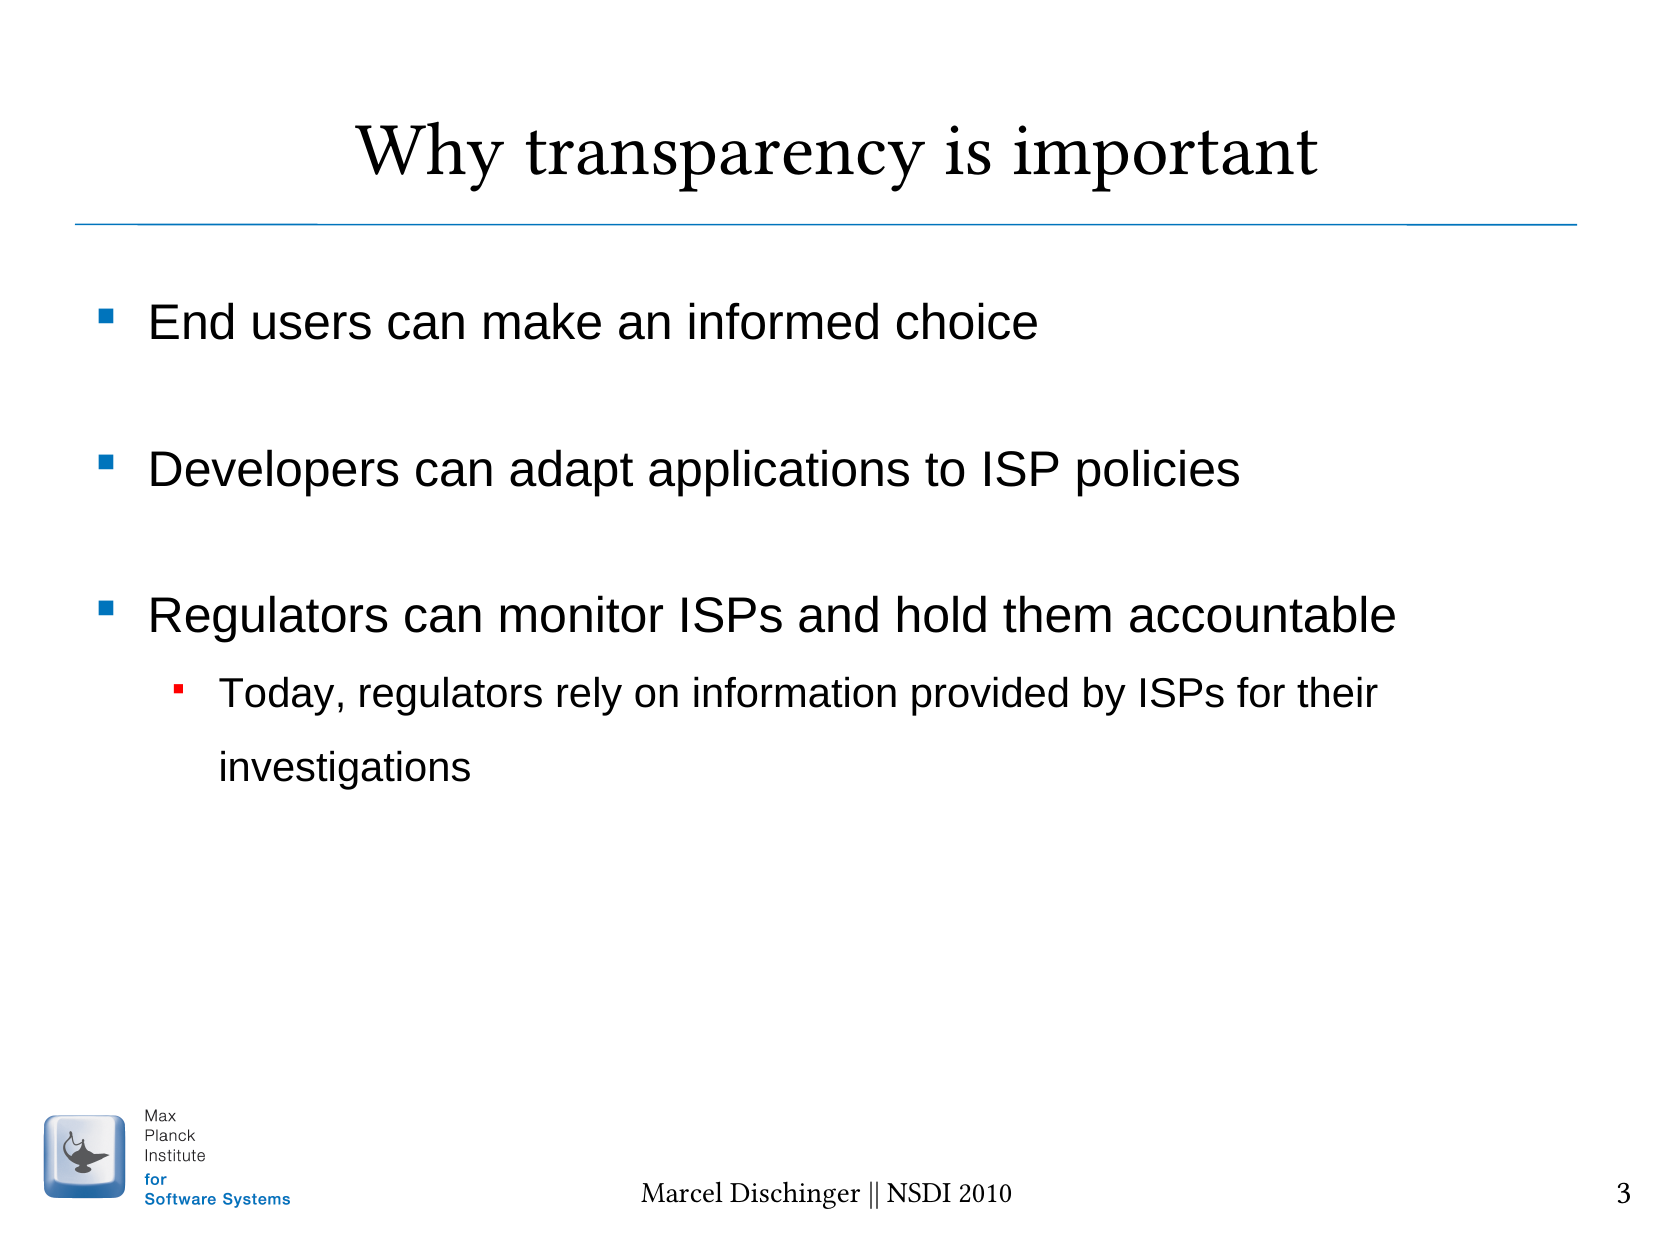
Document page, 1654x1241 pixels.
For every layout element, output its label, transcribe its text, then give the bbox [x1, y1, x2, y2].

title Why transparency is important [54, 51, 1621, 252]
list End users can make an informed choice Developers can adapt applications to ISP policies Regulators can monitor ISPs and hold them accountable Today, regulators rely on information provided by ISPs for their investigations [77, 277, 1579, 1180]
